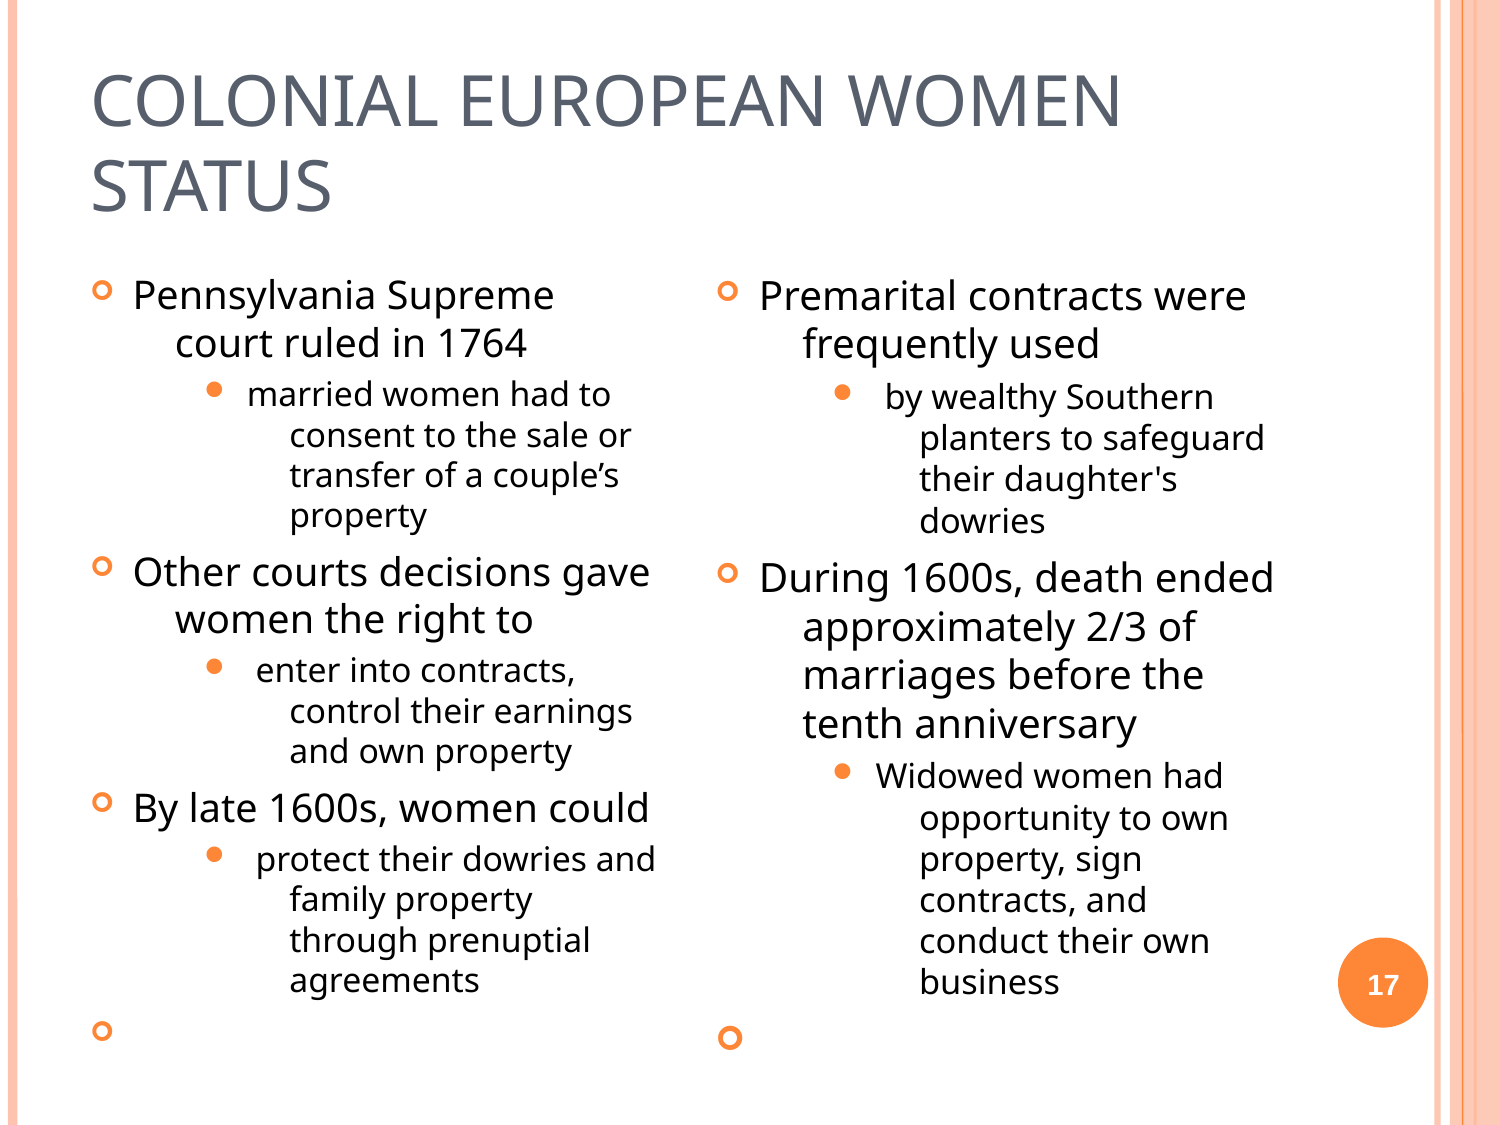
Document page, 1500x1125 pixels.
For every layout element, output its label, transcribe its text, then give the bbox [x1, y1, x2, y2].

list Premarital contracts were frequently used by wealthy Southern planters to safeguard their daughter's dowries During 1600s, death ended approximately 2/3 of marriages before the tenth anniversary Widowed women had opportunity to own property, sign contracts, and conduct their own business [700, 262, 1301, 1013]
text_box [1333, 940, 1434, 1027]
list Pennsylvania Supreme court ruled in 1764 married women had to consent to the sale or transfer of a couple’s property Other courts decisions gave women the right to enter into contracts, control their earnings and own property By late 1600s, women could protect their dowries and family property through prenuptial agreements [75, 262, 676, 1013]
title Colonial European Women Status [75, 45, 1300, 233]
